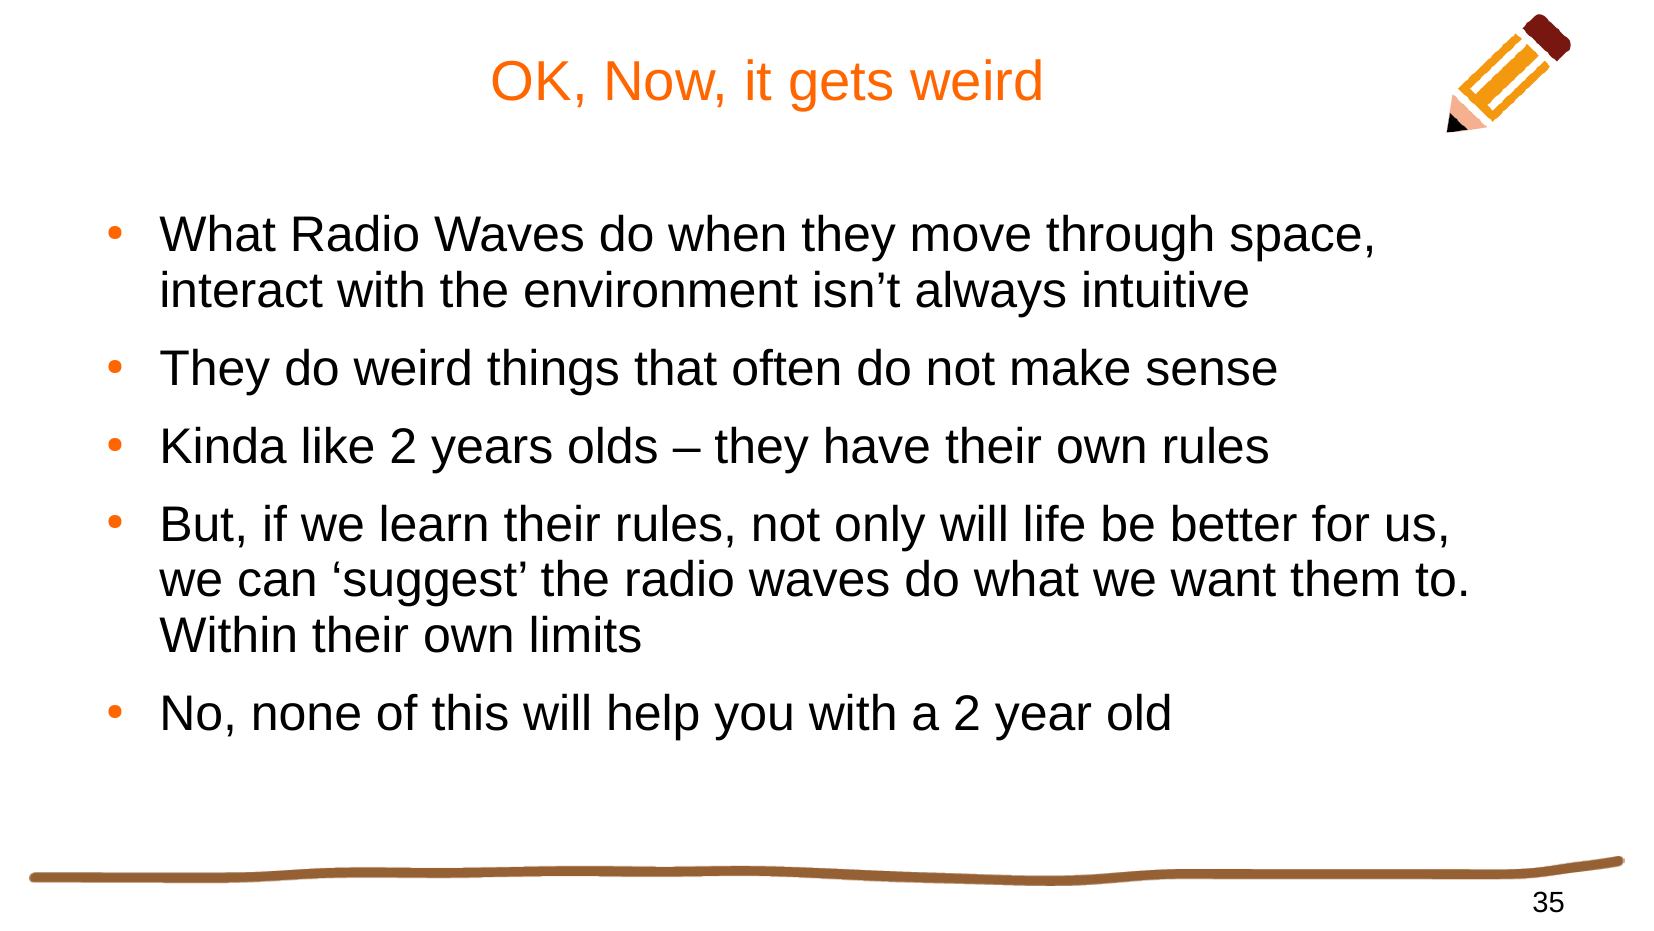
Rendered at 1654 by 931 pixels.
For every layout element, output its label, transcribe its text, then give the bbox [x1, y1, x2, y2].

picture [29, 856, 1625, 886]
picture [1446, 14, 1571, 133]
title OK, Now, it gets weird [88, 29, 1447, 133]
list What Radio Waves do when they move through space, interact with the environment isn’t always intuitive They do weird things that often do not make sense Kinda like 2 years olds – they have their own rules But, if we learn their rules, not only will life be better for us, we can ‘suggest’ the radio waves do what we want them to. Within their own limits No, none of this will help you with a 2 year old [88, 206, 1501, 857]
